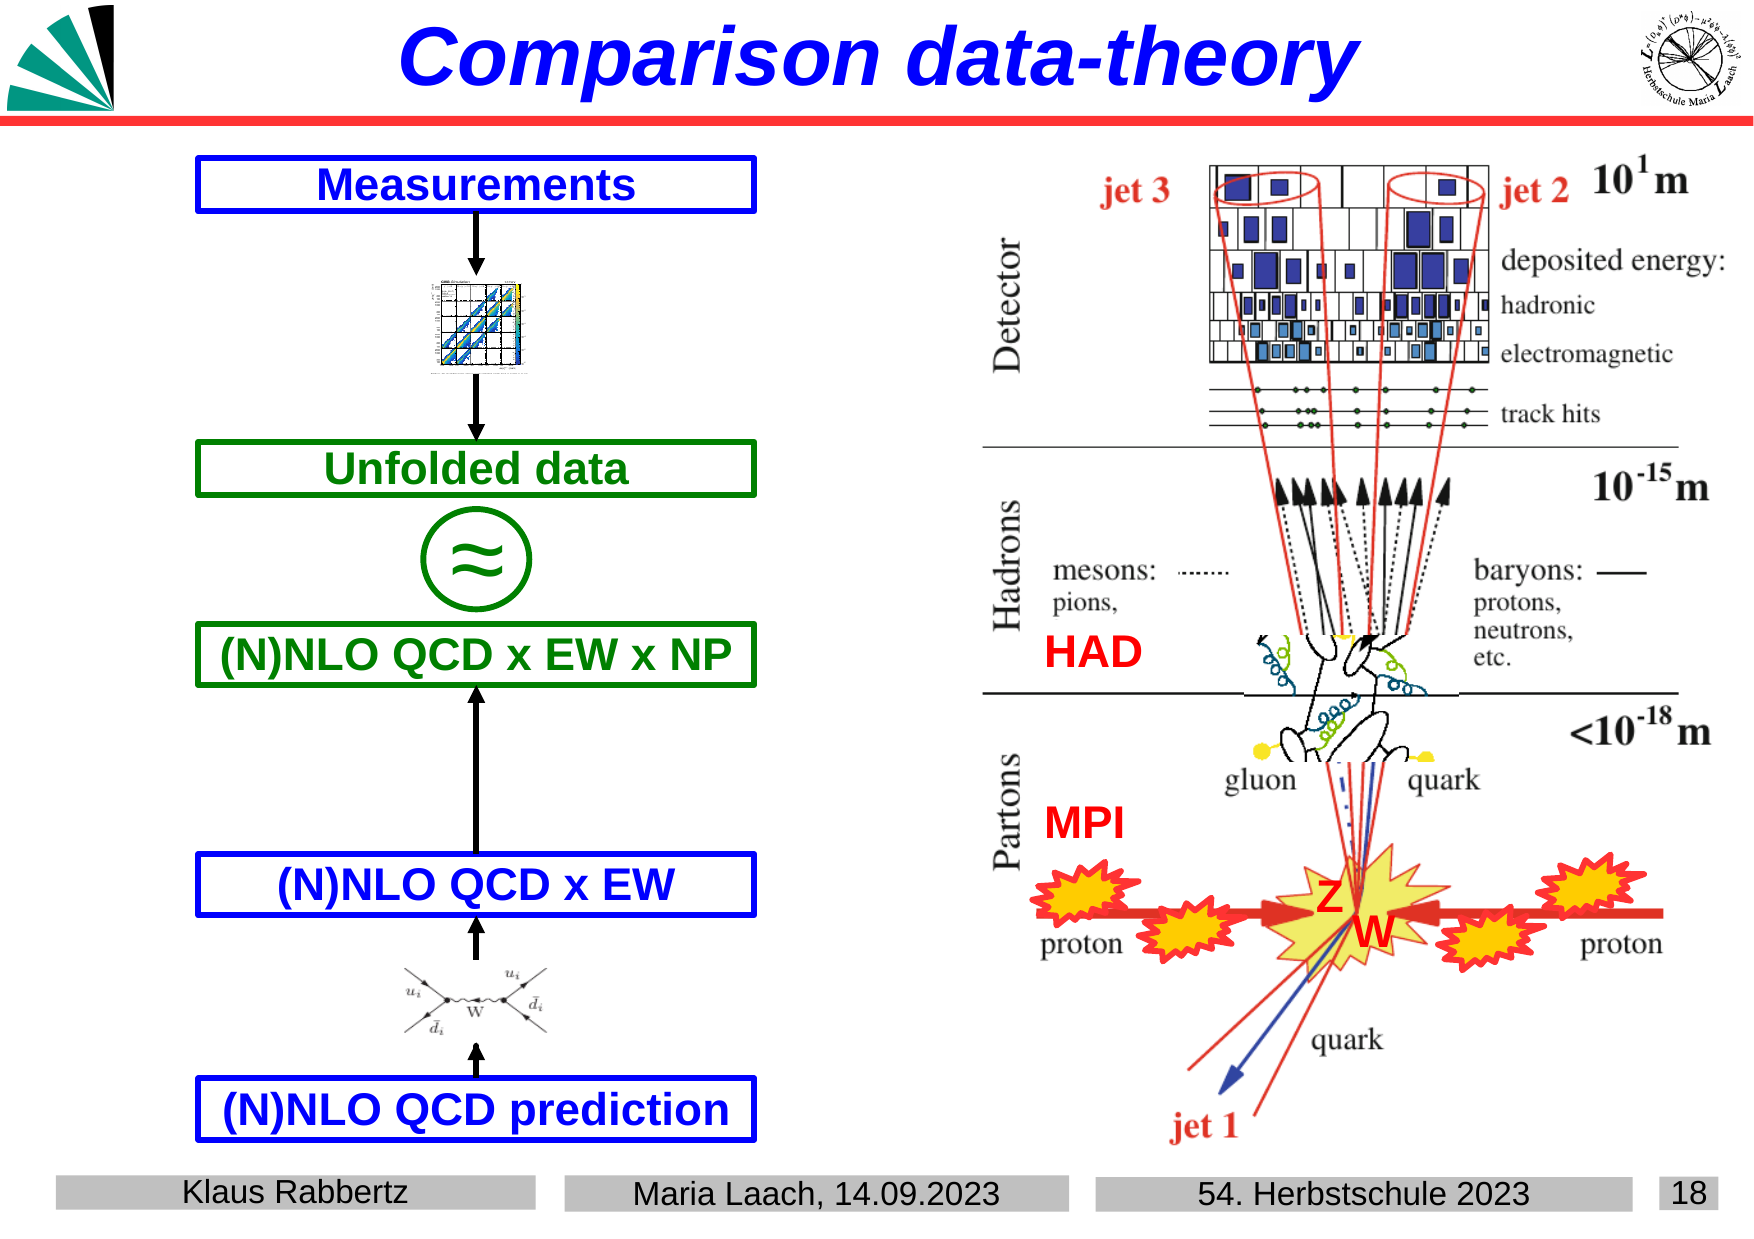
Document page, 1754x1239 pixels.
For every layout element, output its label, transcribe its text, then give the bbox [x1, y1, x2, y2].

text_box [1138, 897, 1245, 962]
text_box Measurements [198, 158, 755, 212]
text_box MPI [1032, 790, 1138, 854]
text_box (N)NLO QCD x EW x NP [198, 623, 755, 686]
text_box [1437, 906, 1545, 971]
picture [397, 959, 556, 1043]
text_box (N)NLO QCD x EW [198, 853, 755, 916]
picture [970, 146, 1730, 1153]
text_box Z [1303, 865, 1356, 929]
text_box W [1340, 900, 1408, 964]
text_box ≈ [423, 509, 530, 610]
picture [7, 5, 114, 112]
text_box [1537, 854, 1645, 919]
text_box (N)NLO QCD prediction [198, 1078, 755, 1140]
picture [425, 275, 528, 374]
text_box Unfolded data [198, 441, 755, 495]
text_box [1032, 861, 1139, 926]
picture [1641, 11, 1741, 106]
text_box HAD [1032, 619, 1156, 683]
title Comparison data-theory [129, 0, 1627, 114]
